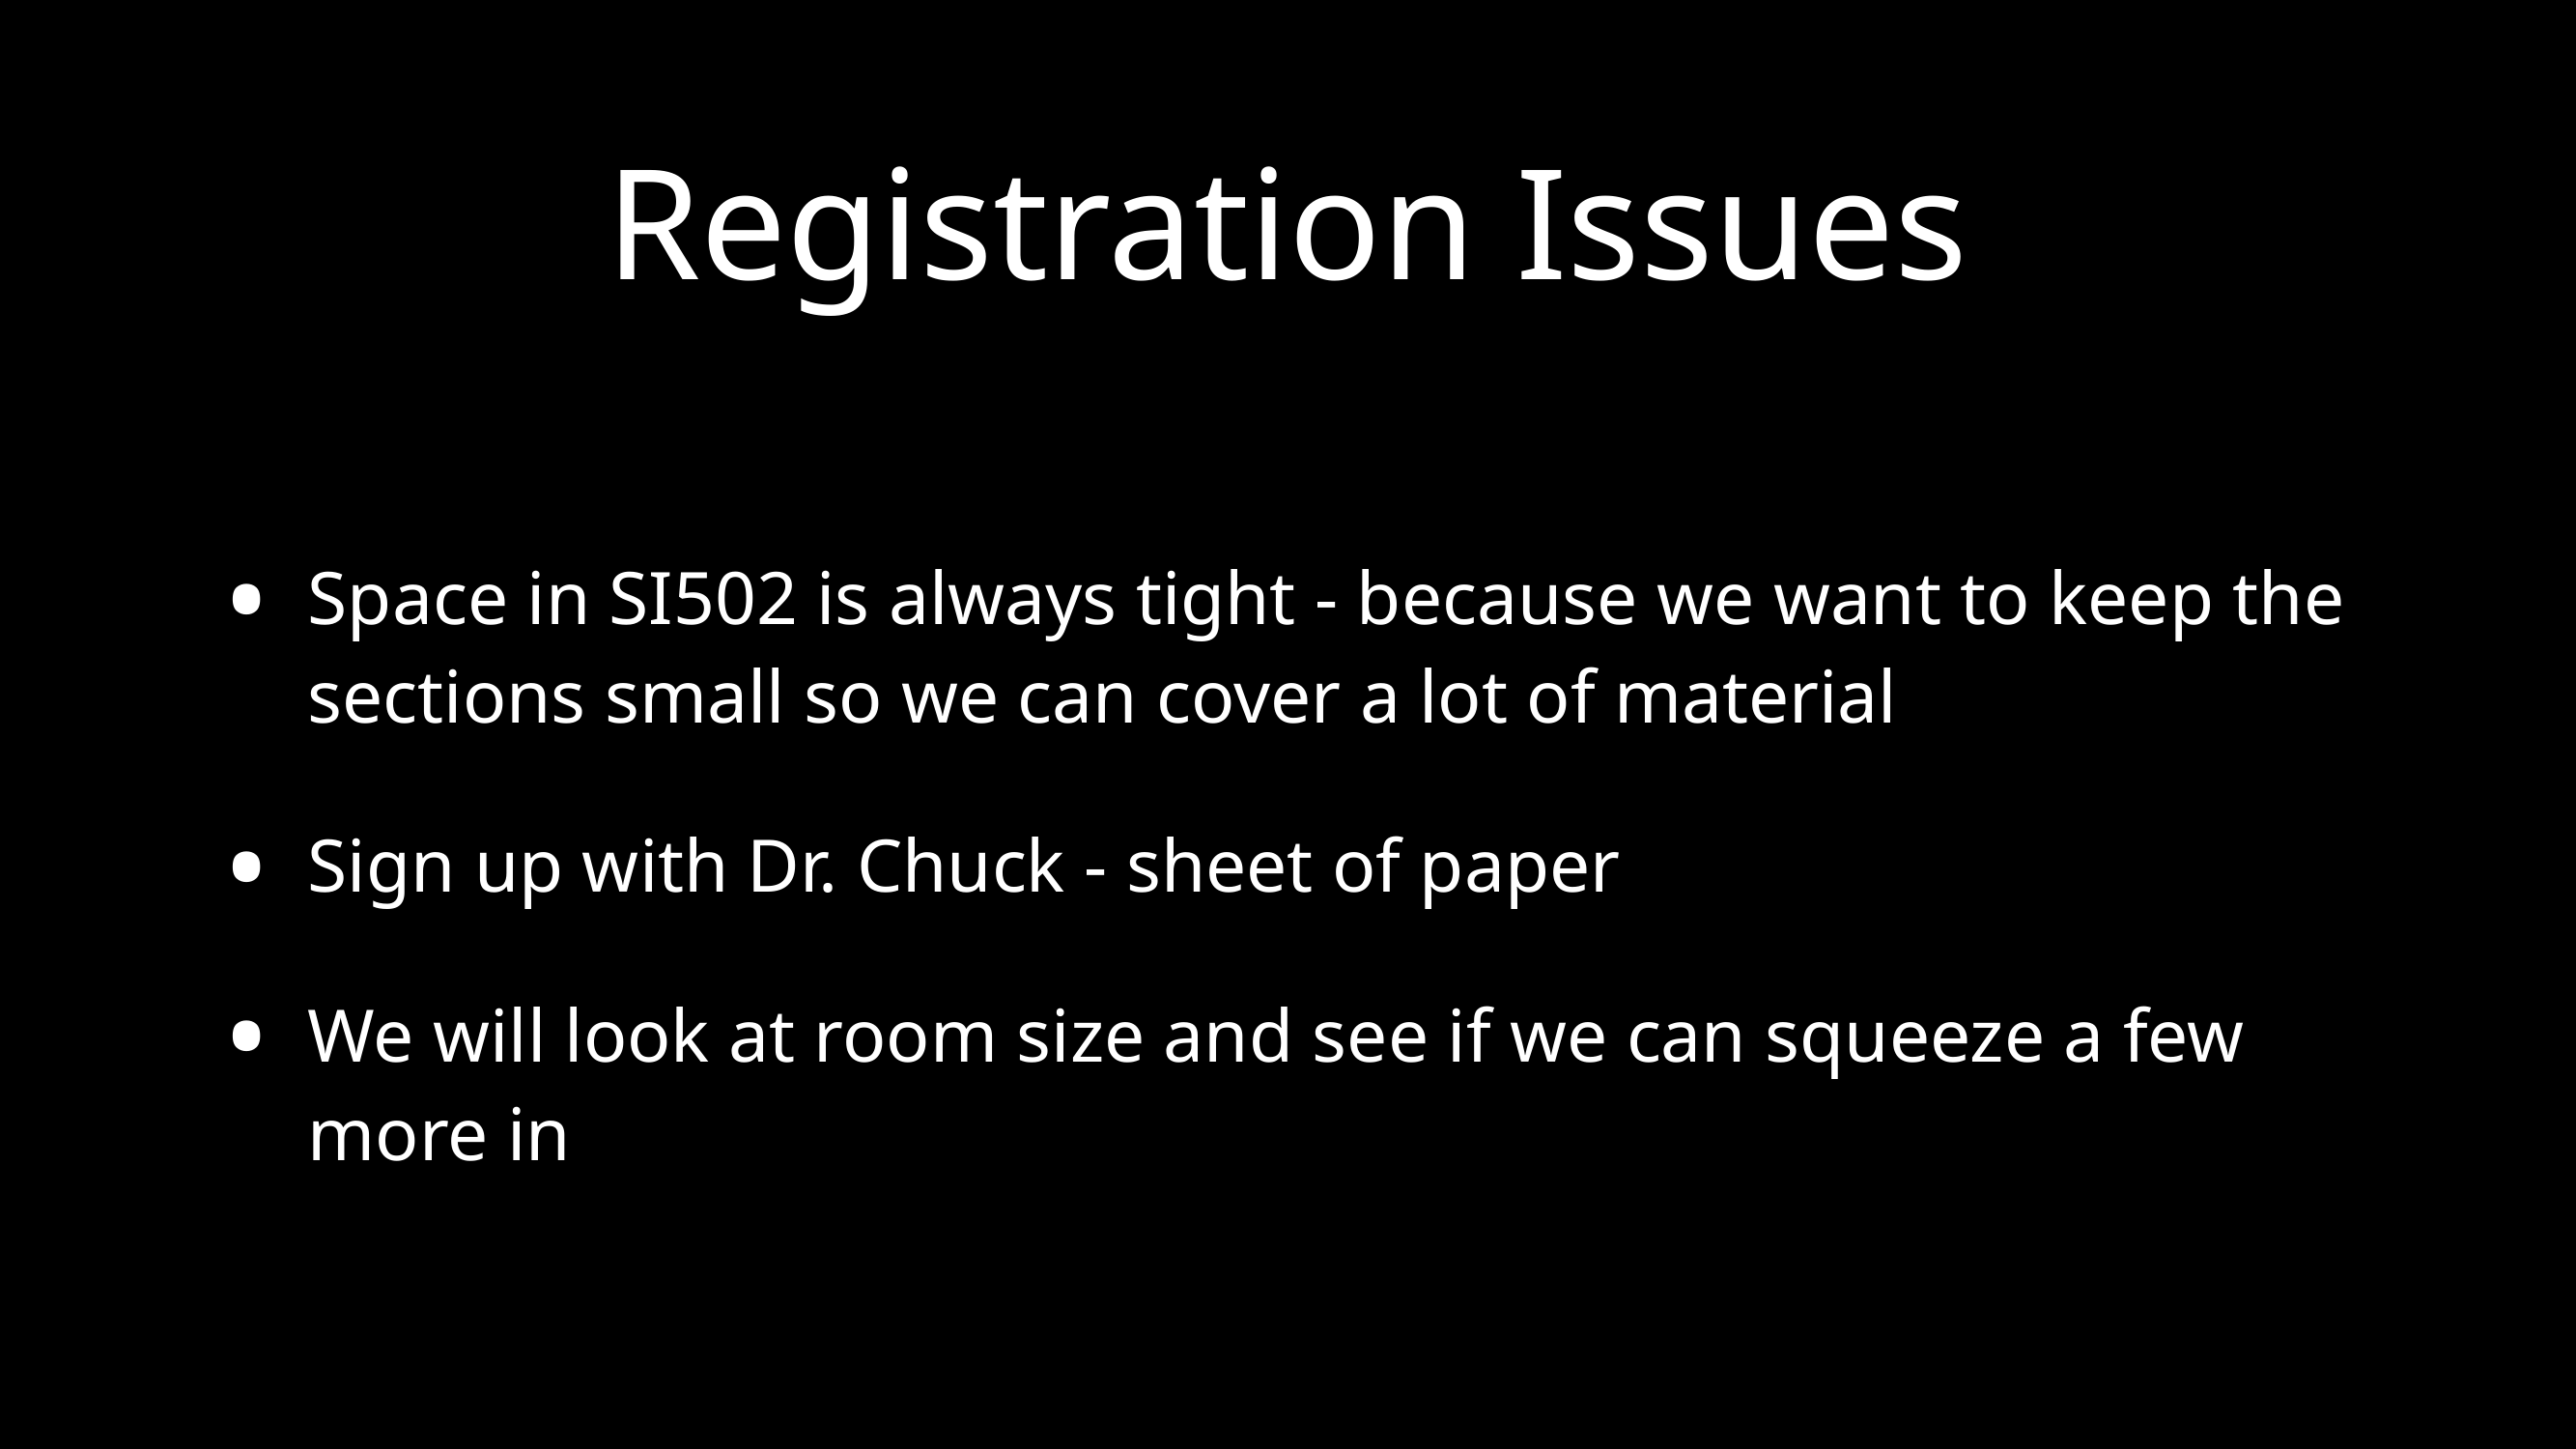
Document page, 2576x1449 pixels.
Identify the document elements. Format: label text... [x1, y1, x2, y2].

list Space in SI502 is always tight - because we want to keep the sections small so we can cover a lot of material Sign up with Dr. Chuck - sheet of paper We will look at room size and see if we can squeeze a few more in [183, 412, 2392, 1317]
title Registration Issues [183, 38, 2392, 403]
